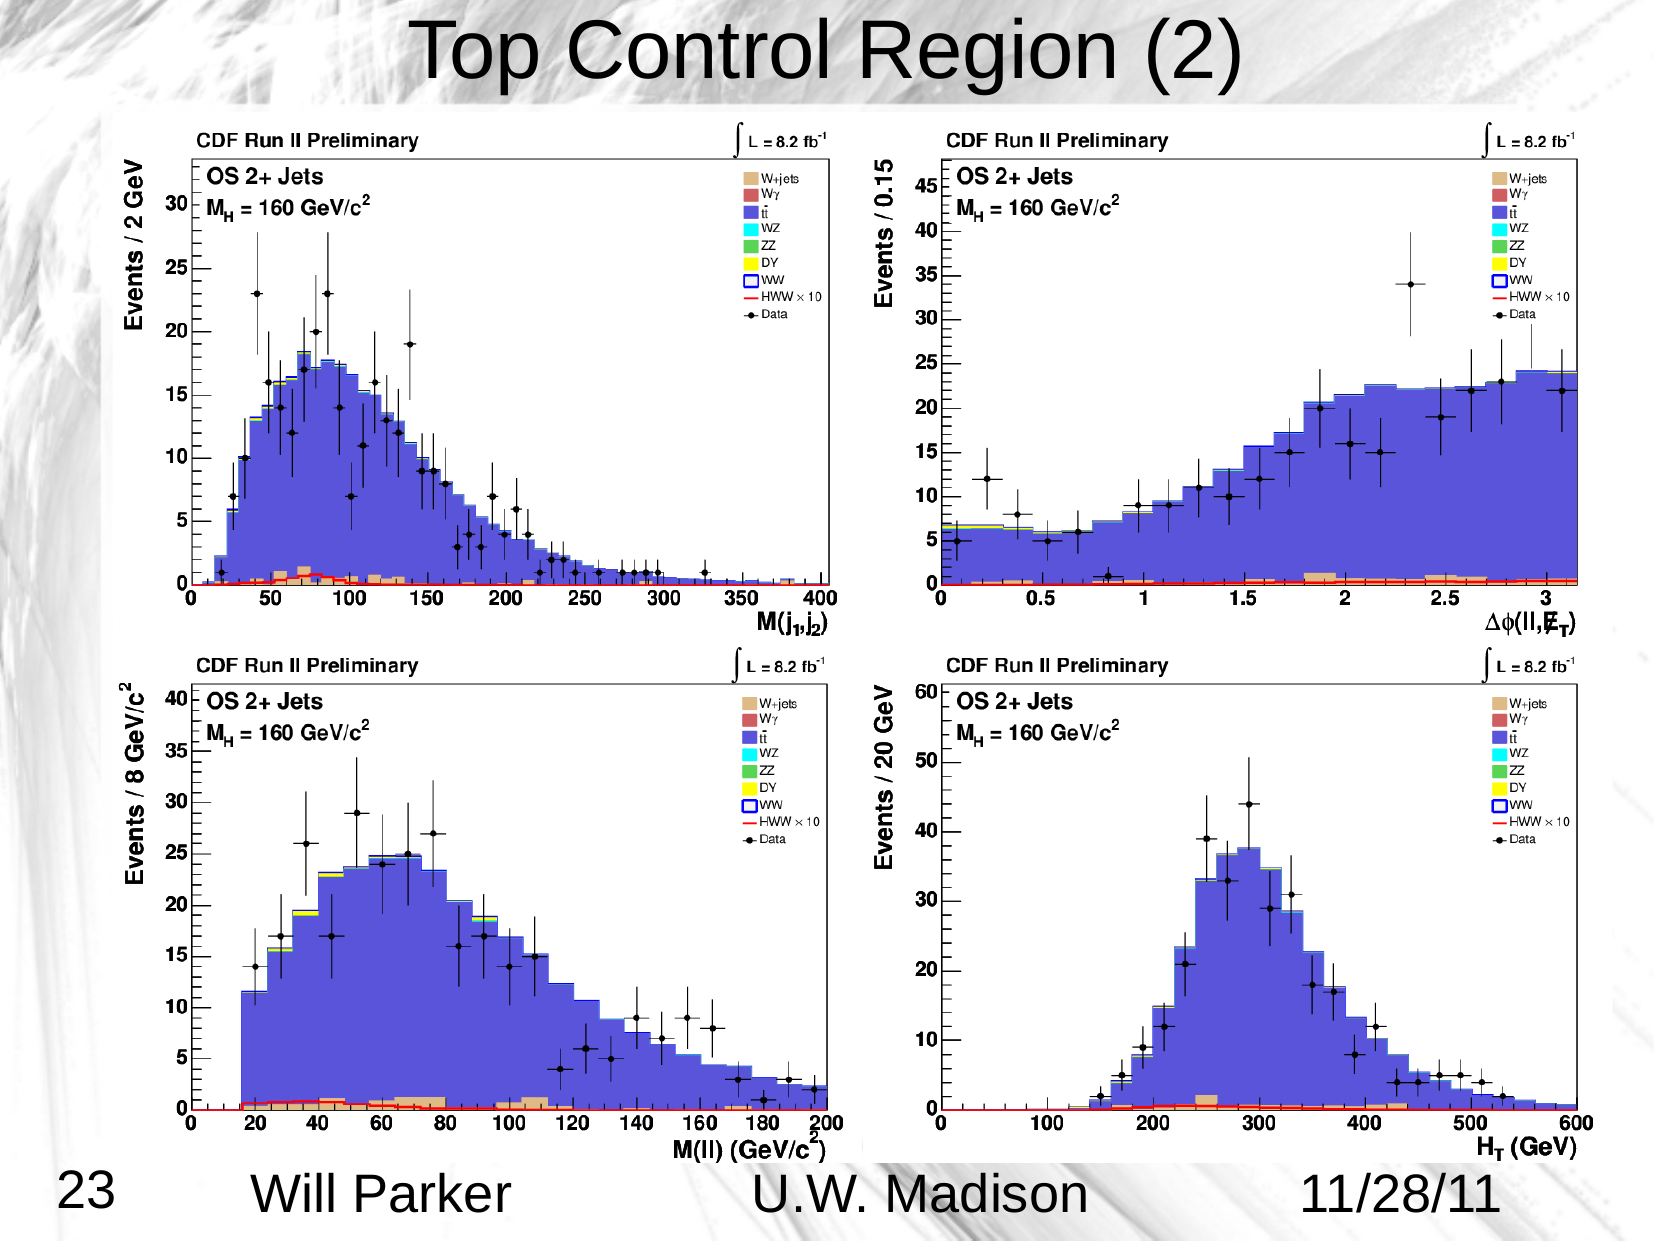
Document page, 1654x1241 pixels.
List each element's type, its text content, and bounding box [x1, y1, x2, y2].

list 23 [0, 1155, 151, 1241]
title Top Control Region (2) [0, 0, 1654, 133]
picture [0, 112, 1654, 1241]
text_box Will Parker U.W. Madison 11/28/11 [151, 1163, 1566, 1241]
